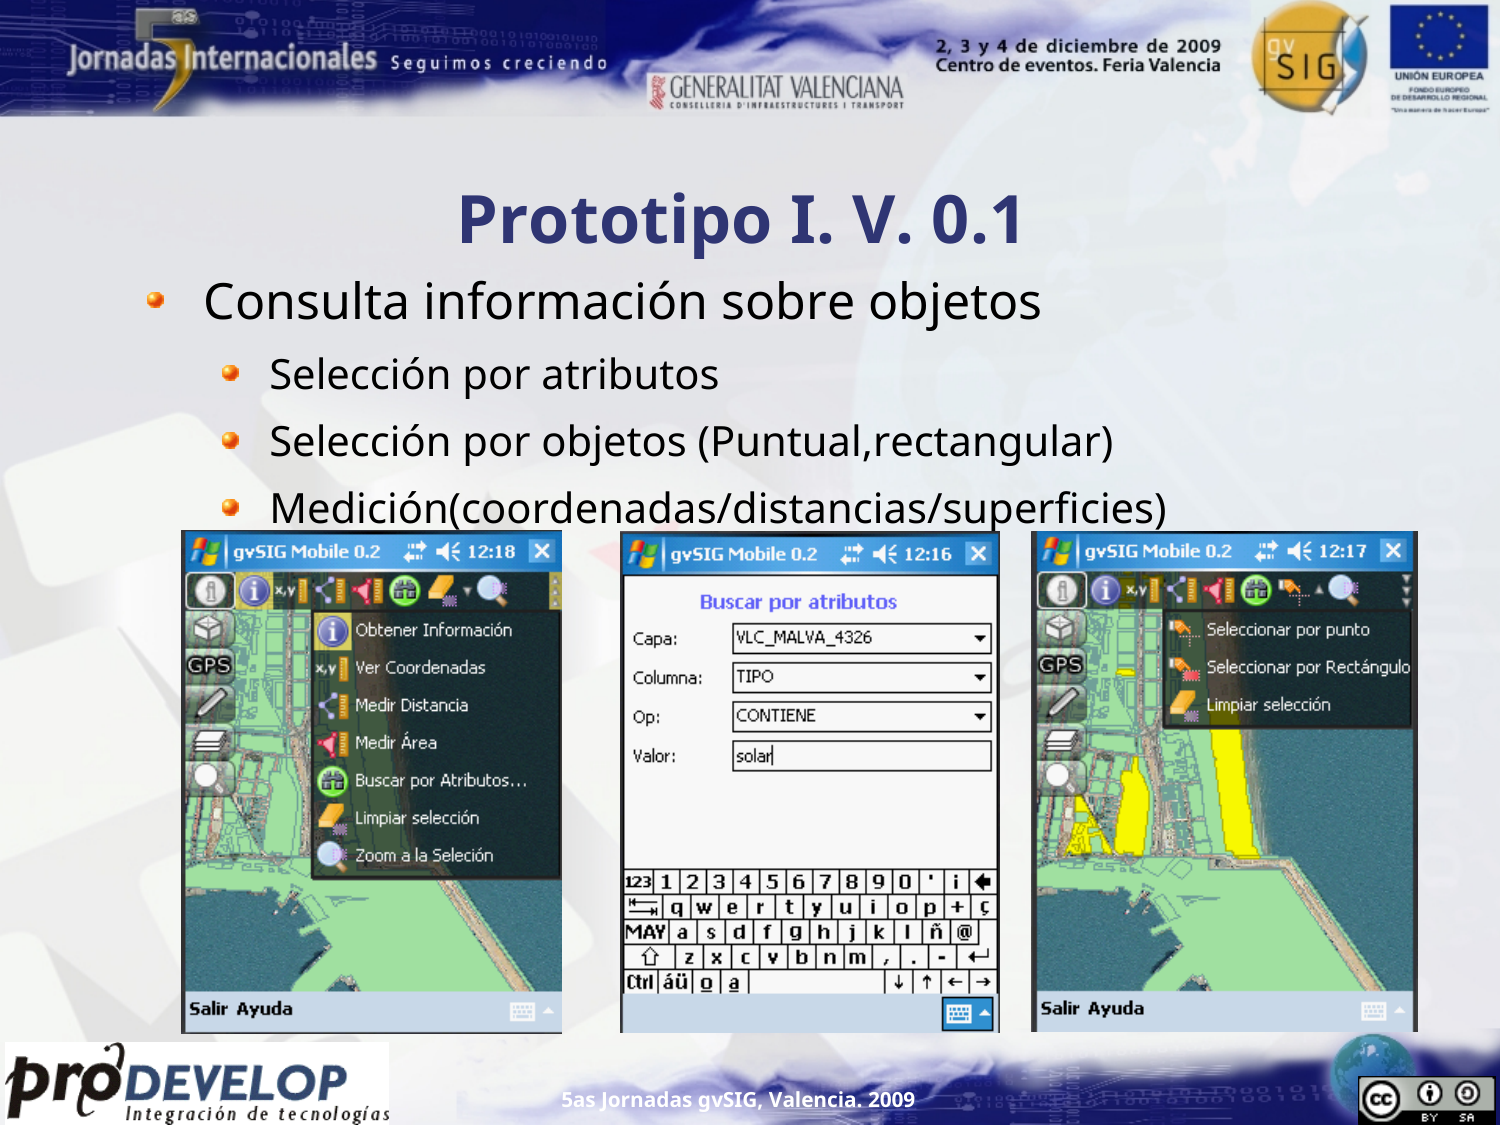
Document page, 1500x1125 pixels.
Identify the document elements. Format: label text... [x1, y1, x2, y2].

picture [0, 0, 1500, 1125]
title Prototipo I. V. 0.1 [67, 124, 1418, 312]
list Consulta información sobre objetos Selección por atributos Selección por objetos (Puntual,rectangular) Medición(coordenadas/distancias/superficies) [147, 265, 1388, 1052]
